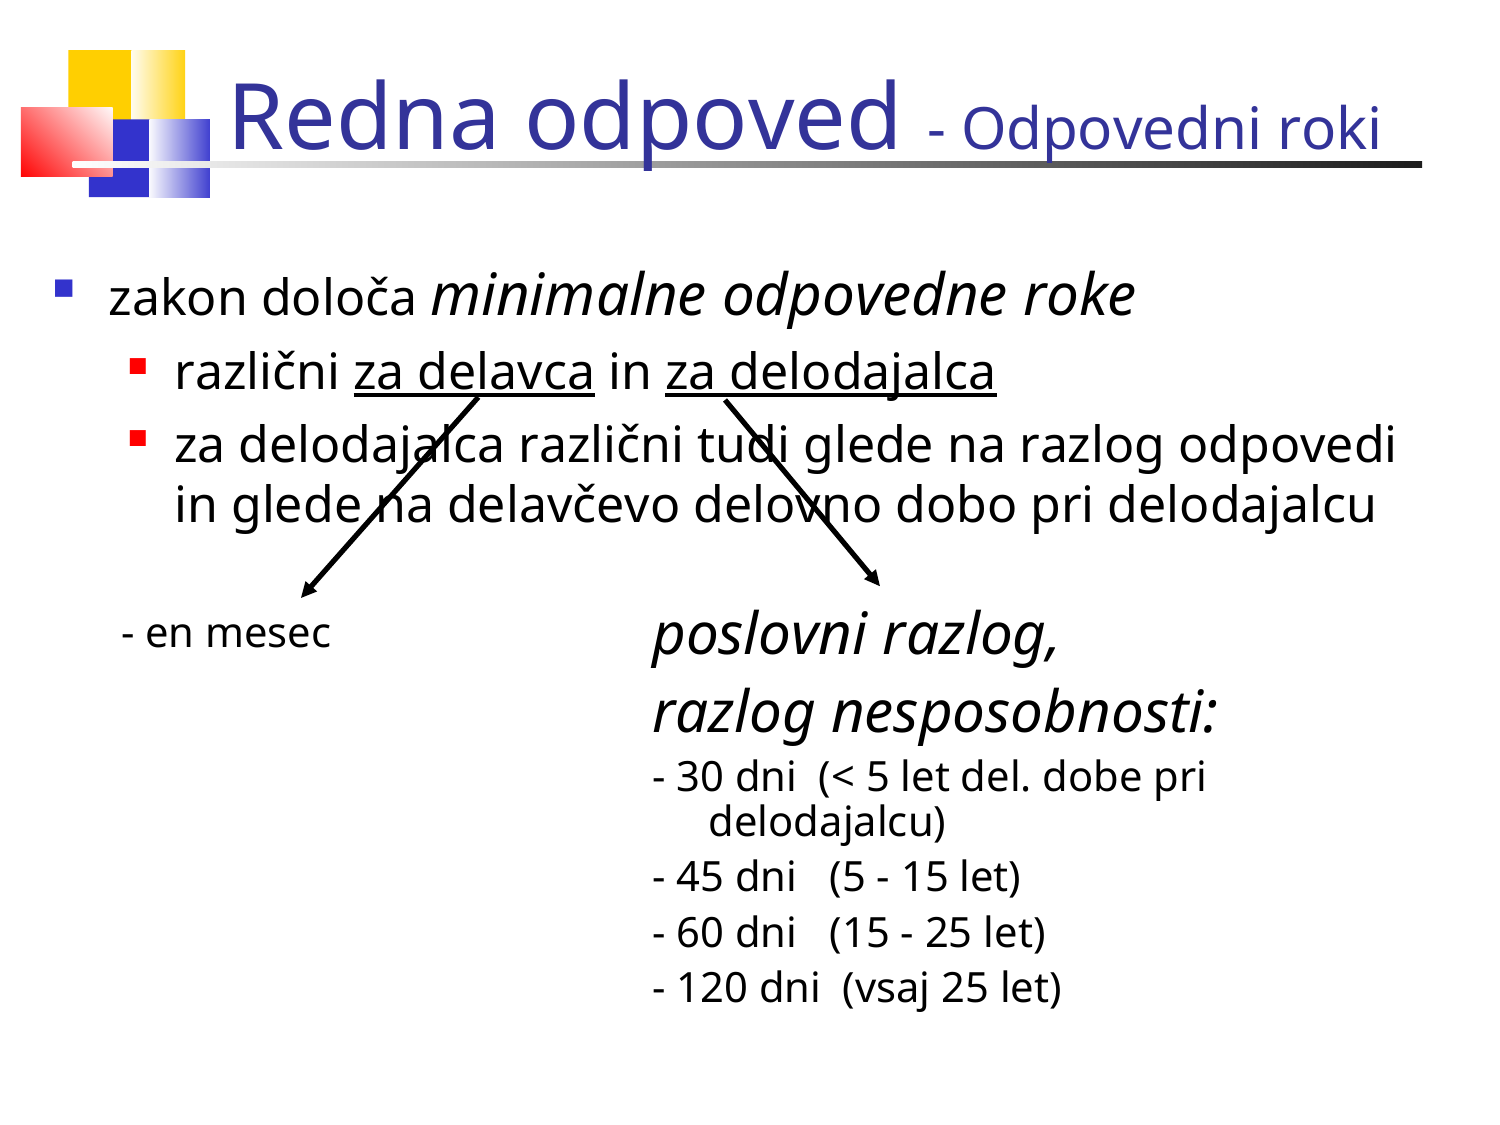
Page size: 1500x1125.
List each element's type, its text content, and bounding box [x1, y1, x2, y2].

text_box - en mesec [50, 512, 426, 638]
list zakon določa minimalne odpovedne roke različni za delavca in za delodajalca za delodajalca različni tudi glede na razlog odpovedi in glede na delavčevo delovno dobo pri delodajalcu [37, 249, 1438, 851]
text_box poslovni razlog, razlog nesposobnosti: - 30 dni (< 5 let del. dobe pri delodajalcu) - 45 dni (5 - 15 let) - 60 dni (15 - 25 let) - 120 dni (vsaj 25 let) [637, 512, 1463, 1000]
title Redna odpoved - Odpovedni roki [212, 49, 1463, 175]
